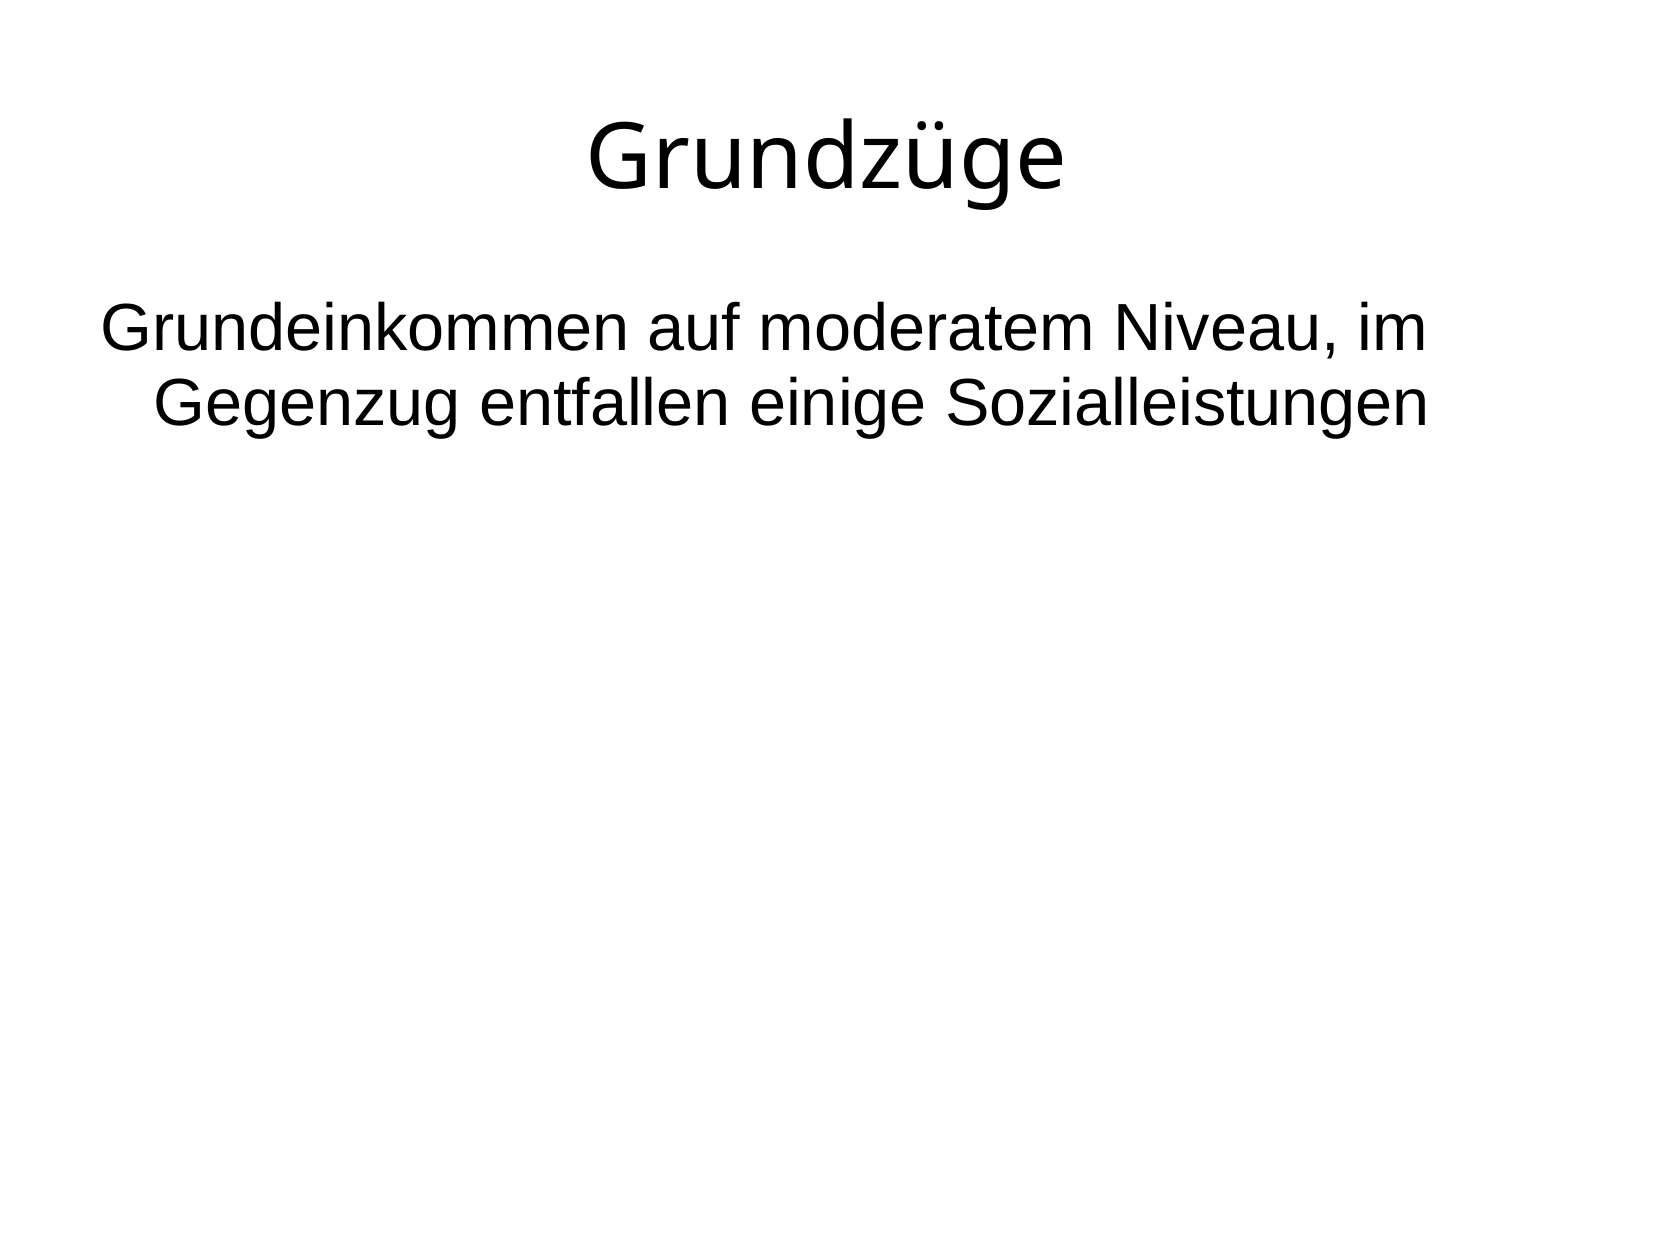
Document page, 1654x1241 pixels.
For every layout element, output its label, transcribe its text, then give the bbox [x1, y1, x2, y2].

list Grundeinkommen auf moderatem Niveau, im Gegenzug entfallen einige Sozialleistungen [82, 290, 1571, 1094]
title Grundzüge [82, 56, 1571, 250]
